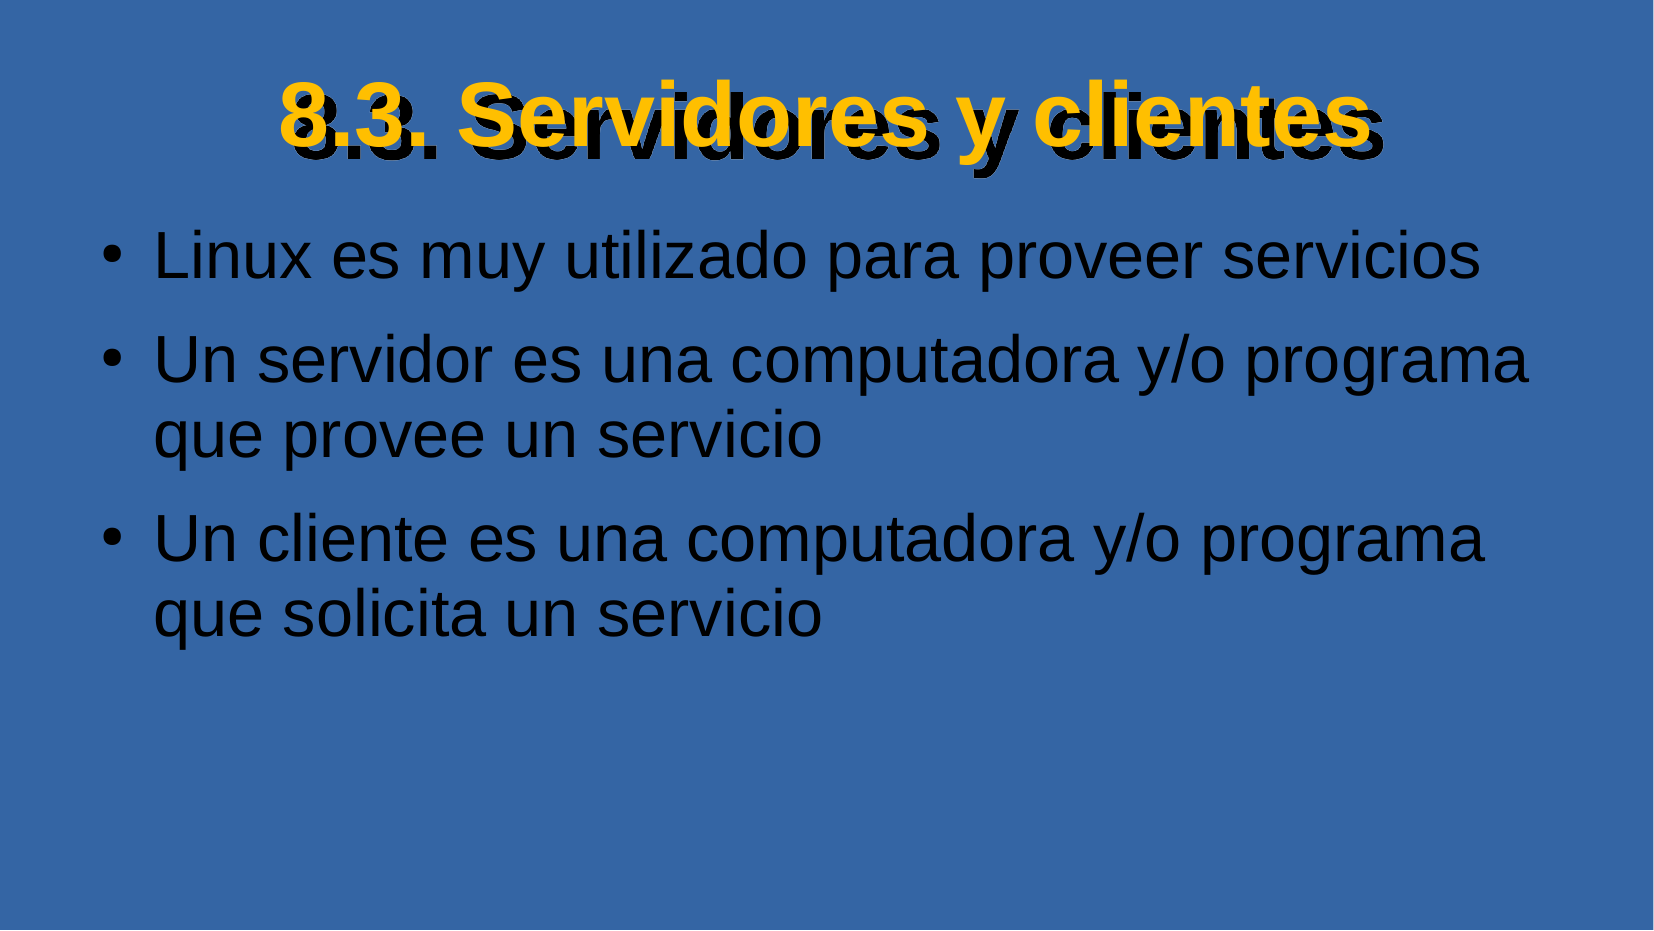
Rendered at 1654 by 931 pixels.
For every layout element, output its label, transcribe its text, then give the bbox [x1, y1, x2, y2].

list Linux es muy utilizado para proveer servicios Un servidor es una computadora y/o programa que provee un servicio Un cliente es una computadora y/o programa que solicita un servicio [82, 217, 1571, 758]
title 8.3. Servidores y clientes [82, 37, 1571, 193]
